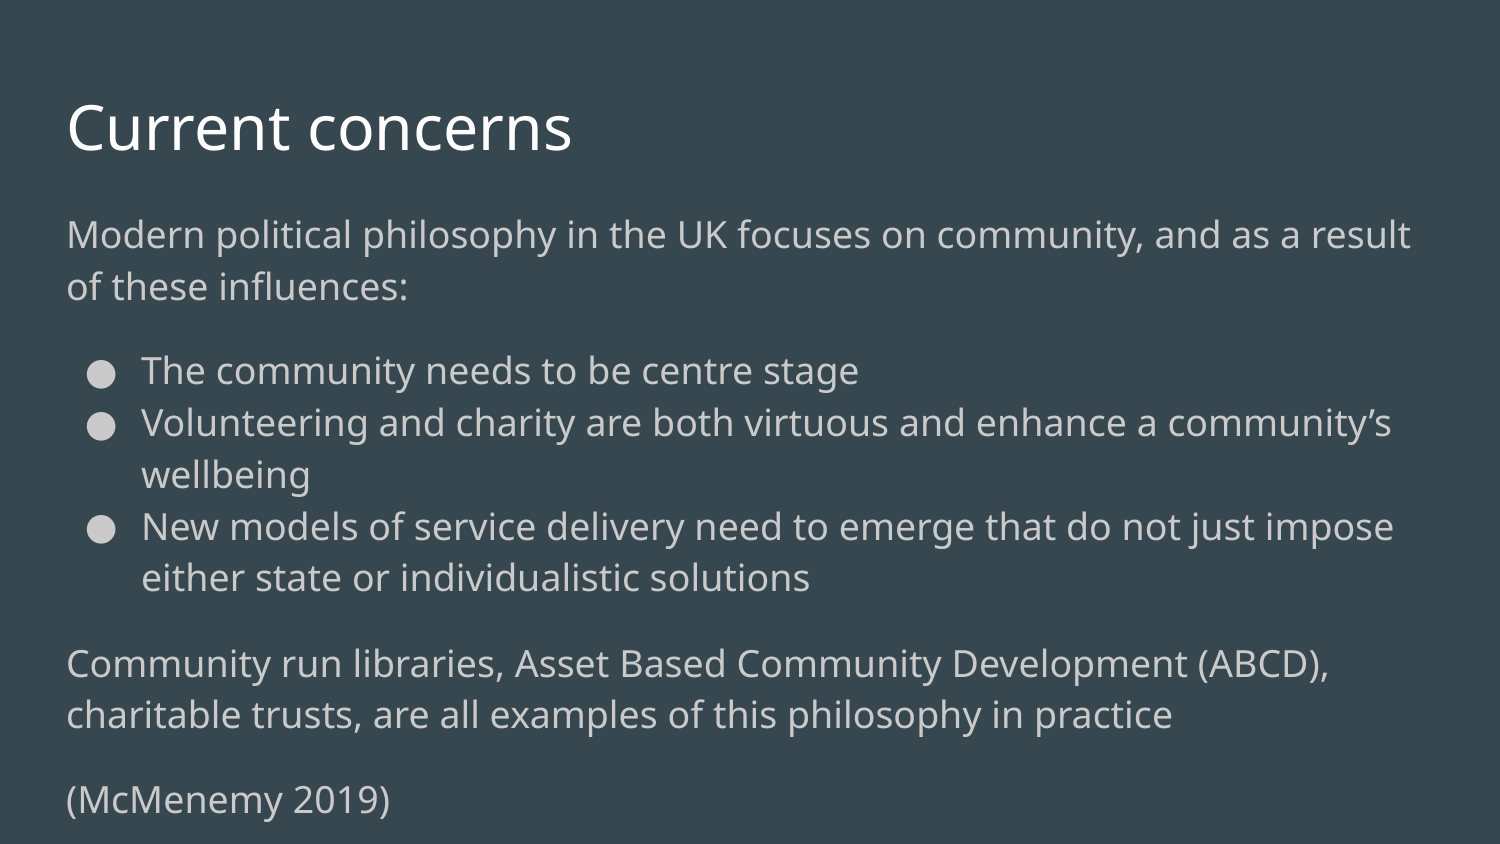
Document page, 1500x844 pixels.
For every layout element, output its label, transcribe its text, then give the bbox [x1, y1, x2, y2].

list Modern political philosophy in the UK focuses on community, and as a result of these influences: The community needs to be centre stage Volunteering and charity are both virtuous and enhance a community’s wellbeing New models of service delivery need to emerge that do not just impose either state or individualistic solutions Community run libraries, Asset Based Community Development (ABCD), charitable trusts, are all examples of this philosophy in practice (McMenemy 2019) [51, 189, 1449, 798]
title Current concerns [51, 72, 1449, 167]
